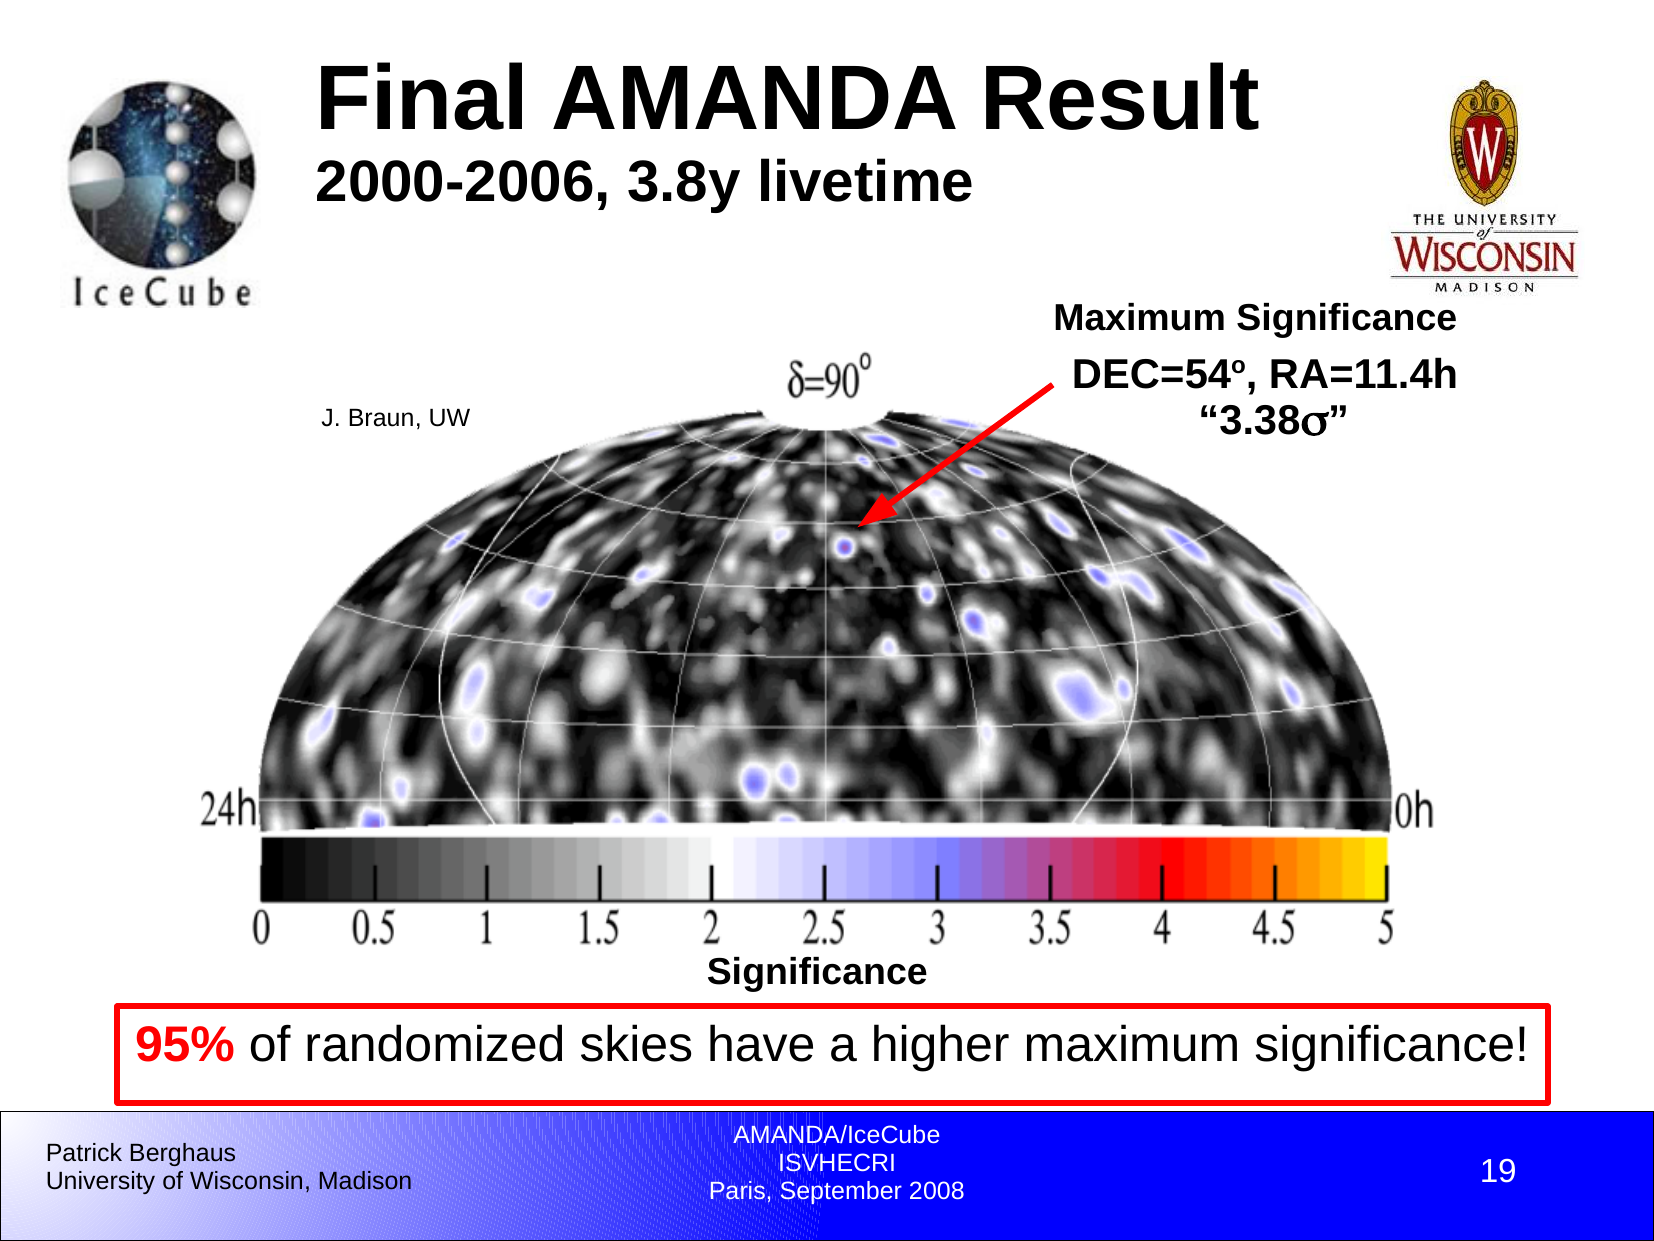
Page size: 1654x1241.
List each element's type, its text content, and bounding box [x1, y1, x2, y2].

text_box DEC=54o, RA=11.4h “3.38” [1057, 342, 1474, 453]
text_box 95% of randomized skies have a higher maximum significance! [117, 1006, 1547, 1103]
text_box Maximum Significance [1038, 288, 1473, 347]
text_box J. Braun, UW [306, 396, 486, 449]
picture [197, 320, 1452, 950]
text_box Significance [692, 943, 943, 1001]
picture [1381, 76, 1585, 310]
text_box Final AMANDA Result 2000-2006, 3.8y livetime [300, 39, 1280, 281]
picture [60, 78, 263, 308]
